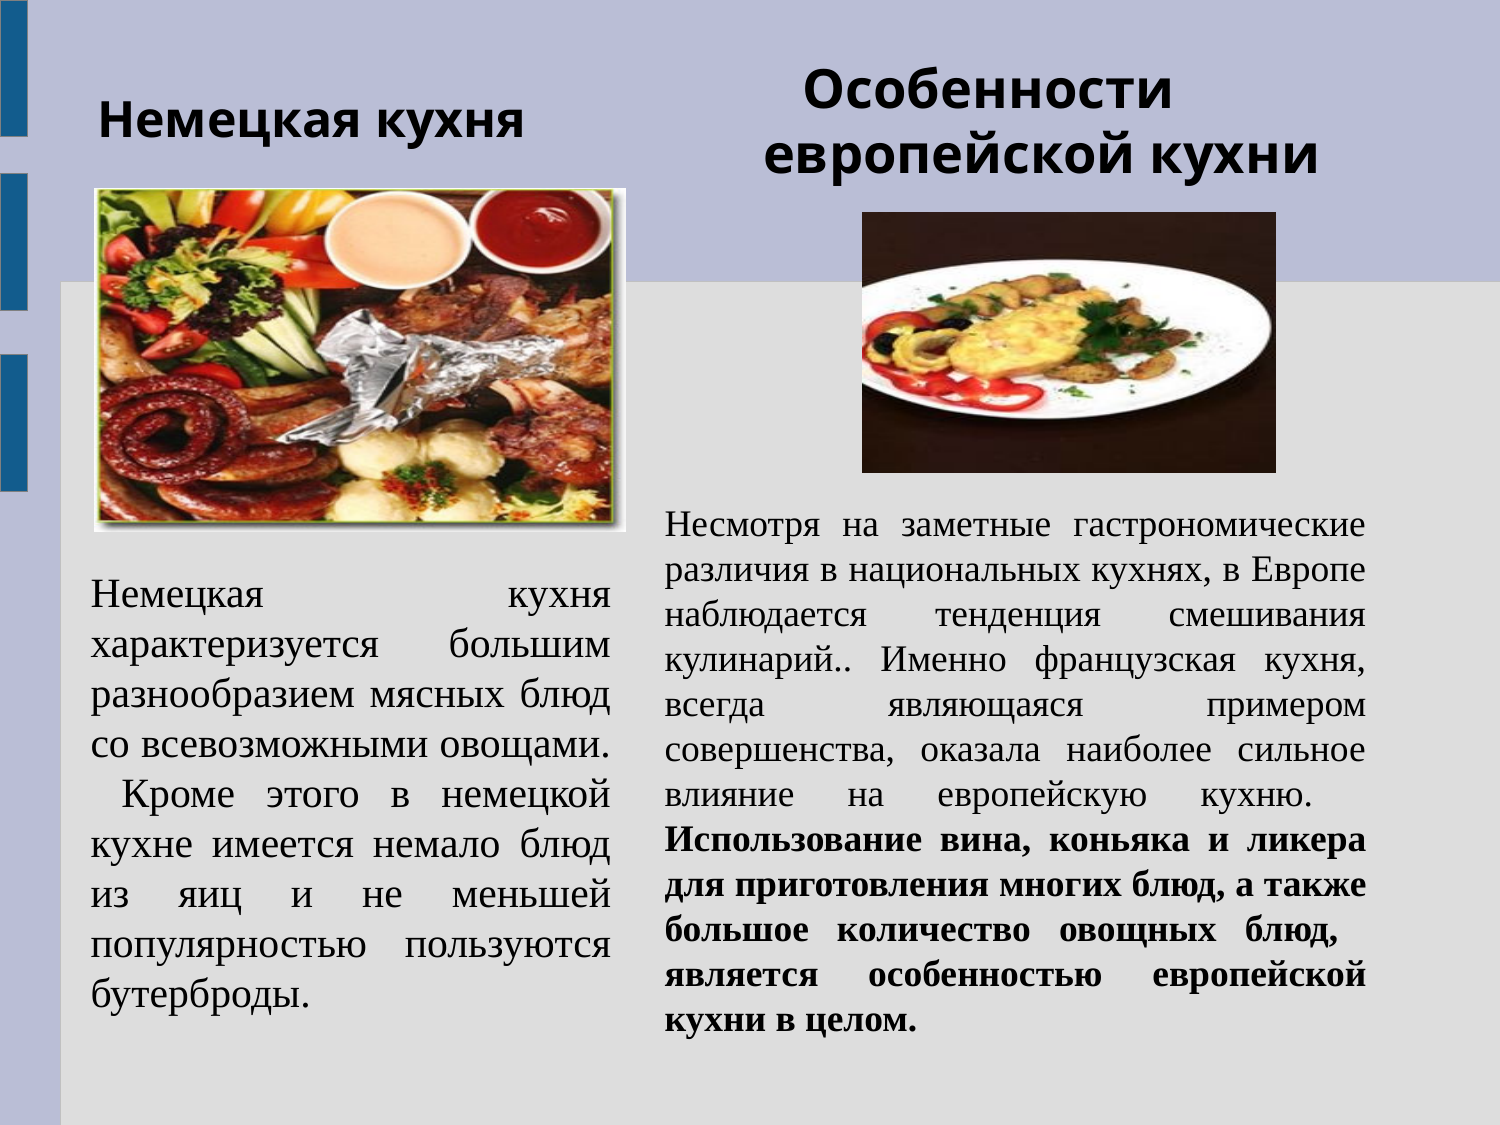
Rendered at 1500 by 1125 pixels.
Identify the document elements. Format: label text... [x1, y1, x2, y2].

picture [94, 188, 626, 532]
text_box Немецкая кухня характеризуется большим разнообразием мясных блюд со всевозможными овощами. Кроме этого в немецкой кухне имеется немало блюд из яиц и не меньшей популярностью пользуются бутерброды. [75, 558, 626, 1024]
text_box Несмотря на заметные гастрономические различия в национальных кухнях, в Европе наблюдается тенденция смешивания кулинарий.. Именно французская кухня, всегда являющаяся примером совершенства, оказала наиболее сильное влияние на европейскую кухню. Использование вина, коньяка и ликера для приготовления многих блюд, а также большое количество овощных блюд, является особенностью европейской кухни в целом. [649, 491, 1382, 1092]
picture [862, 212, 1276, 473]
text_box Особенности европейской кухни [748, 47, 1477, 192]
text_box Немецкая кухня [82, 80, 728, 156]
